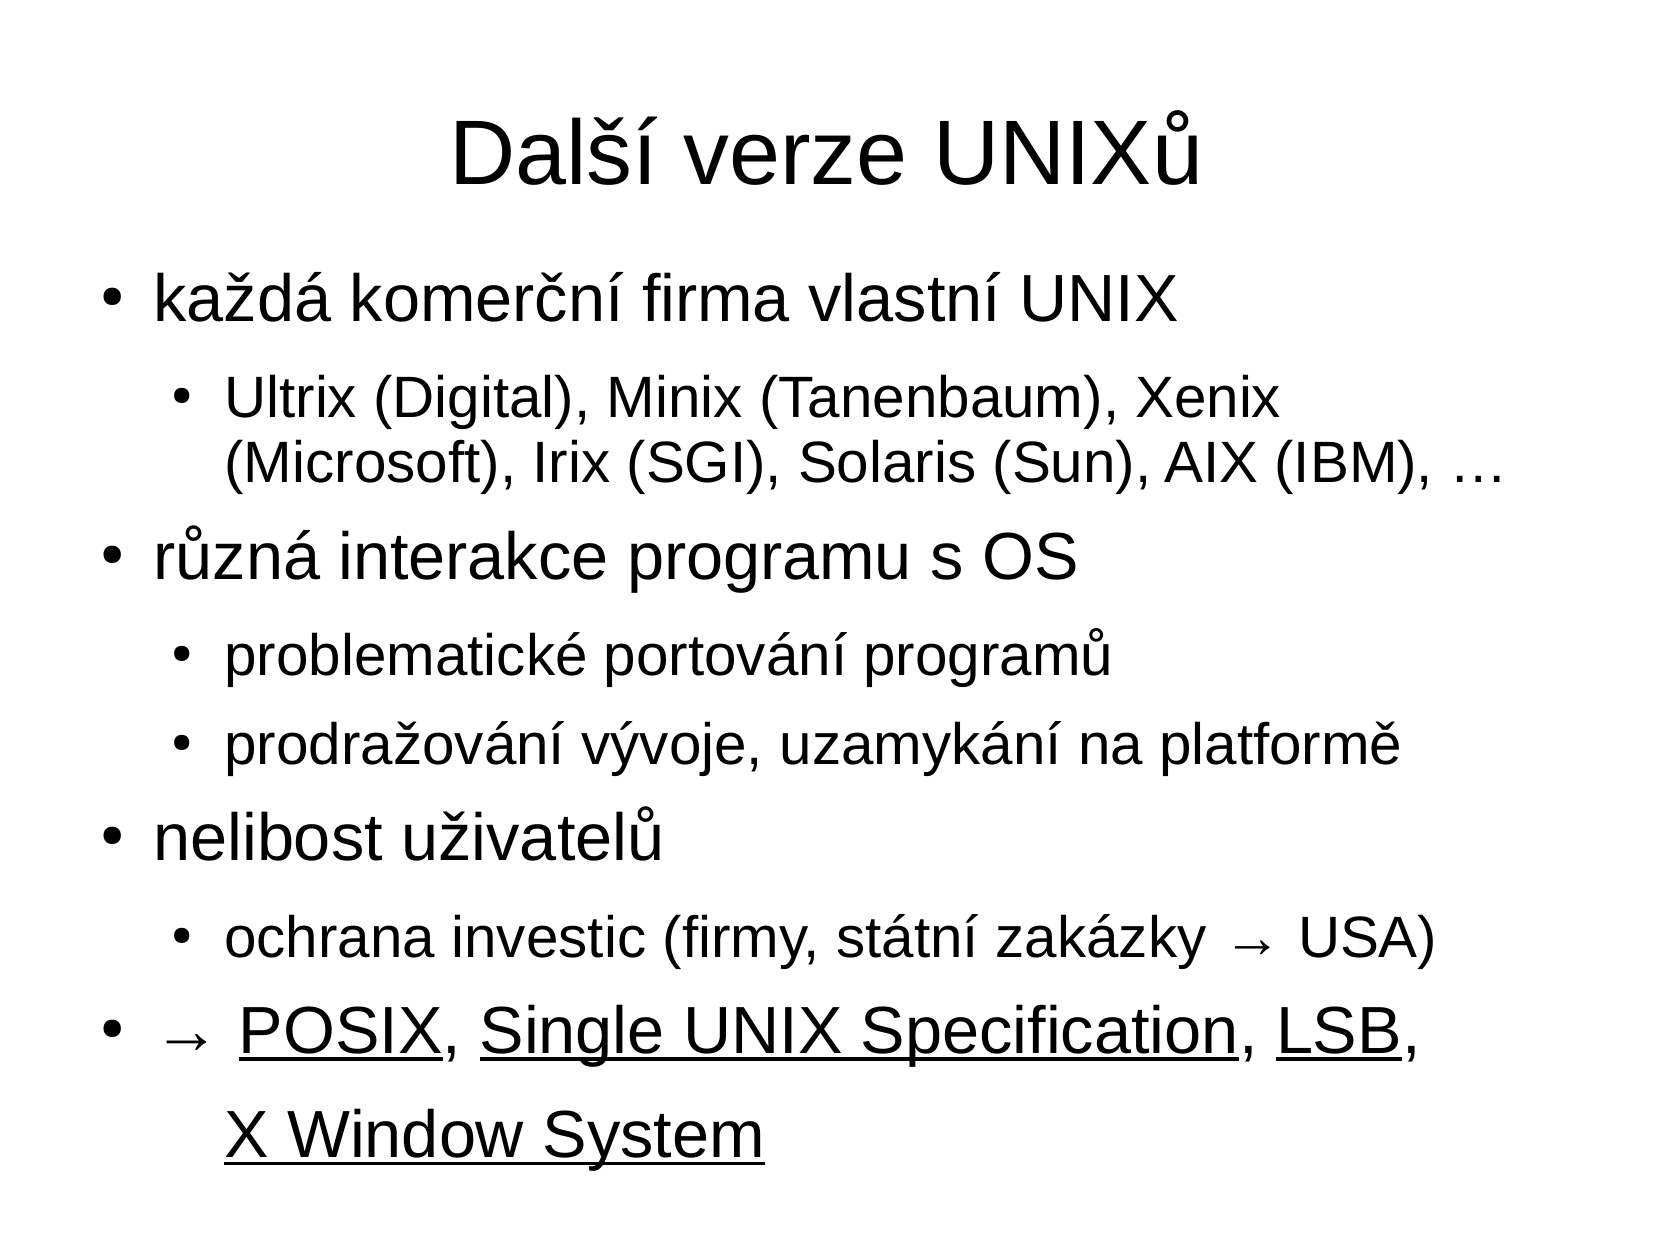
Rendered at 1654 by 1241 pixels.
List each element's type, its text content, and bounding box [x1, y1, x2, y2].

list každá komerční firma vlastní UNIX Ultrix (Digital), Minix (Tanenbaum), Xenix (Microsoft), Irix (SGI), Solaris (Sun), AIX (IBM), … různá interakce programu s OS problematické portování programů prodražování vývoje, uzamykání na platformě nelibost uživatelů ochrana investic (firmy, státní zakázky → USA) → POSIX, Single UNIX Specification, LSB, X Window System [82, 260, 1571, 1172]
title Další verze UNIXů [82, 56, 1571, 250]
